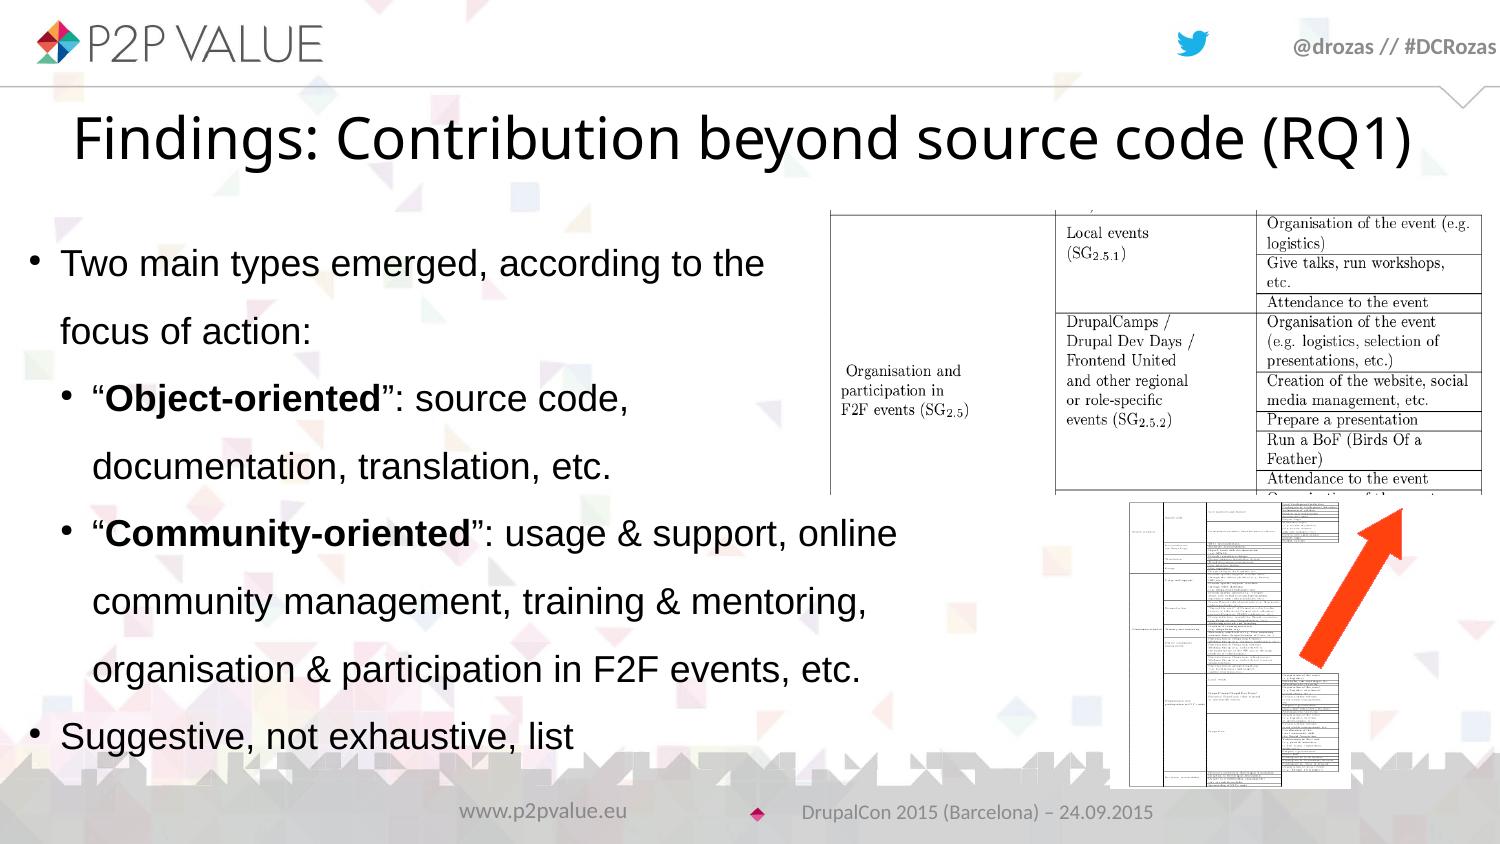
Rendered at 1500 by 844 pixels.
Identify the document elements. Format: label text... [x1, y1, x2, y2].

text_box @drozas // #DCRozas [1170, 15, 1500, 76]
text_box [1299, 508, 1403, 669]
picture [0, 0, 1500, 844]
subtitle Two main types emerged, according to the focus of action: “Object-oriented”: source code, documentation, translation, etc. “Community-oriented”: usage & support, online community management, training & mentoring, organisation & participation in F2F events, etc. Suggestive, not exhaustive, list [15, 210, 1066, 766]
title Findings: Contribution beyond source code (RQ1) [0, 92, 1486, 181]
text_box DrupalCon 2015 (Barcelona) – 24.09.2015 [788, 788, 1481, 834]
text_box www.p2pvalue.eu [453, 789, 672, 829]
